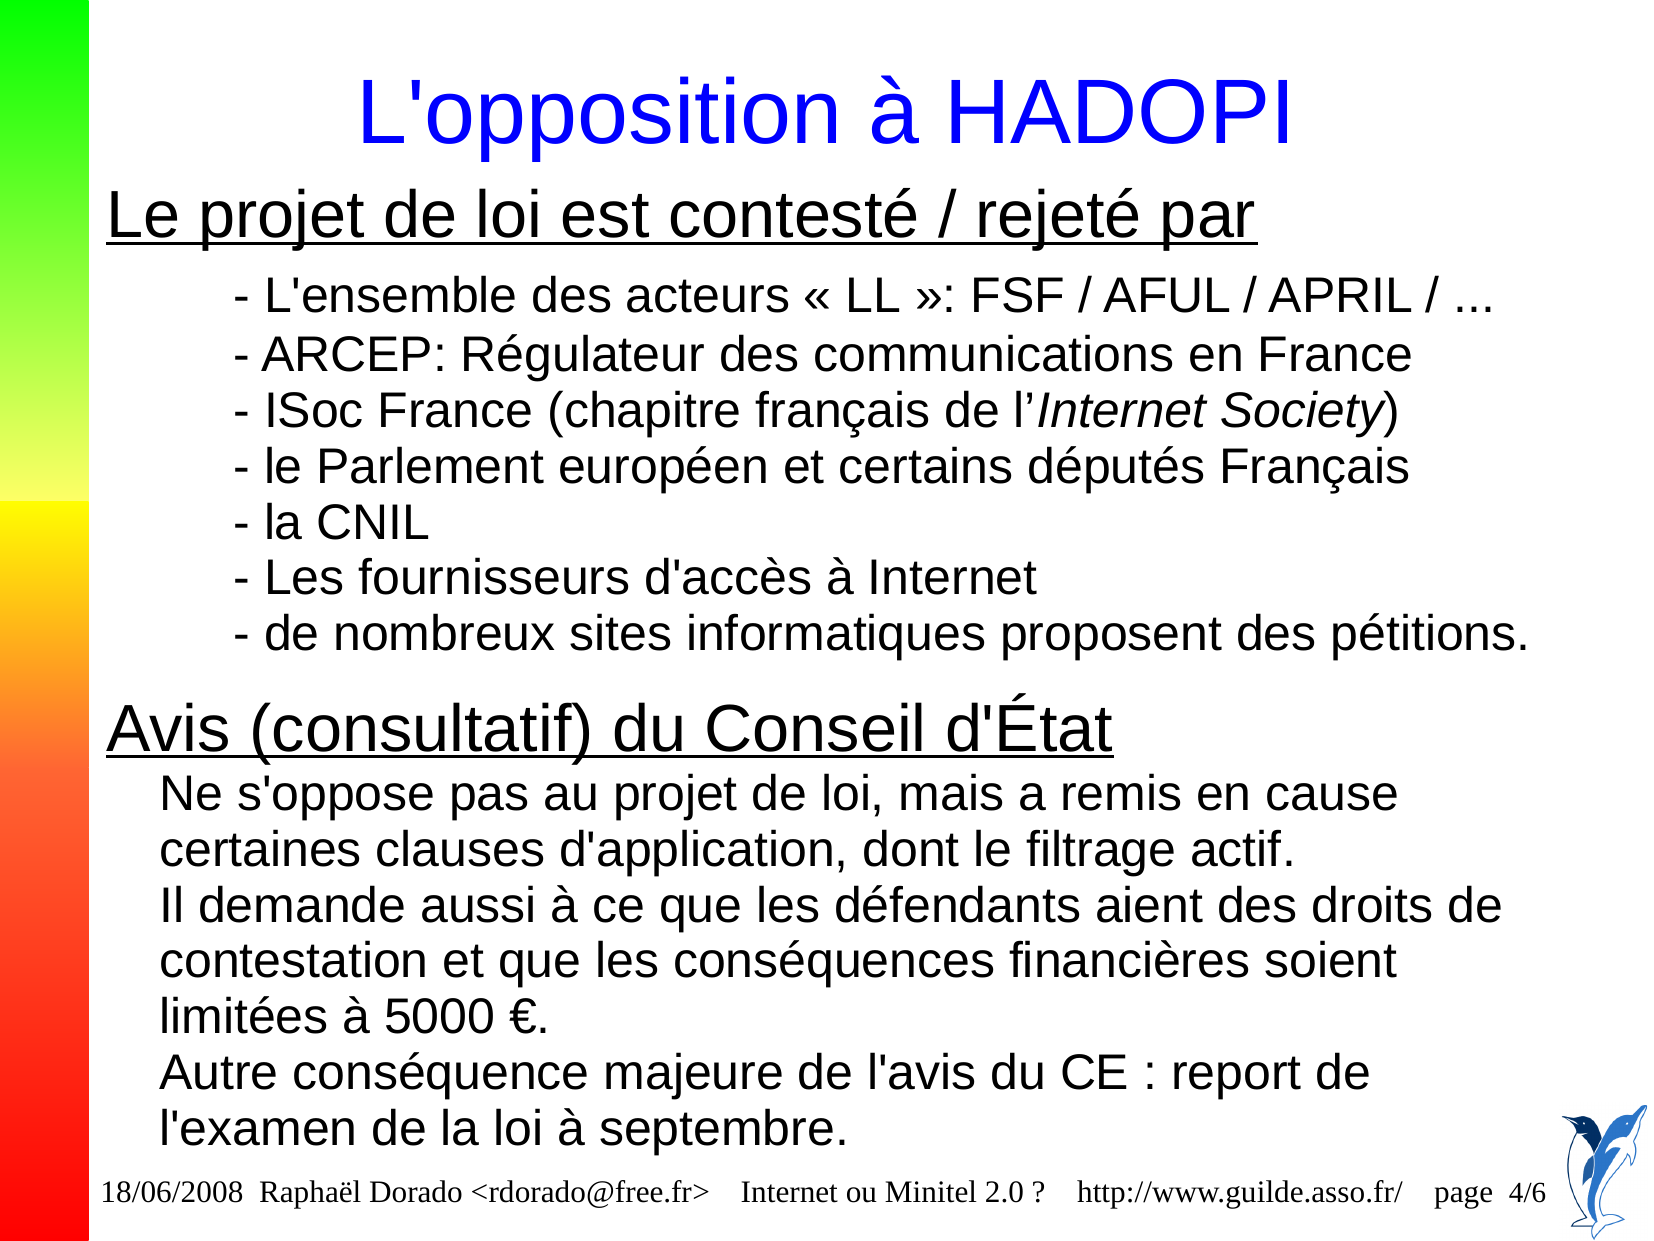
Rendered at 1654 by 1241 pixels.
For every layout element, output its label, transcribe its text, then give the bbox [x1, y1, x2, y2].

title L'opposition à HADOPI [82, 8, 1571, 216]
list Le projet de loi est contesté / rejeté par - L'ensemble des acteurs « LL »: FSF / AFUL / APRIL / ... - ARCEP: Régulateur des communications en France - ISoc France (chapitre français de l’Internet Society) - le Parlement européen et certains députés Français - la CNIL - Les fournisseurs d'accès à Internet - de nombreux sites informatiques proposent des pétitions. Avis (consultatif) du Conseil d'État Ne s'oppose pas au projet de loi, mais a remis en cause certaines clauses d'application, dont le filtrage actif. Il demande aussi à ce que les défendants aient des droits de contestation et que les conséquences financières soient limitées à 5000 €. Autre conséquence majeure de l'avis du CE : report de l'examen de la loi à septembre. [88, 177, 1577, 1156]
picture [1559, 1102, 1648, 1241]
